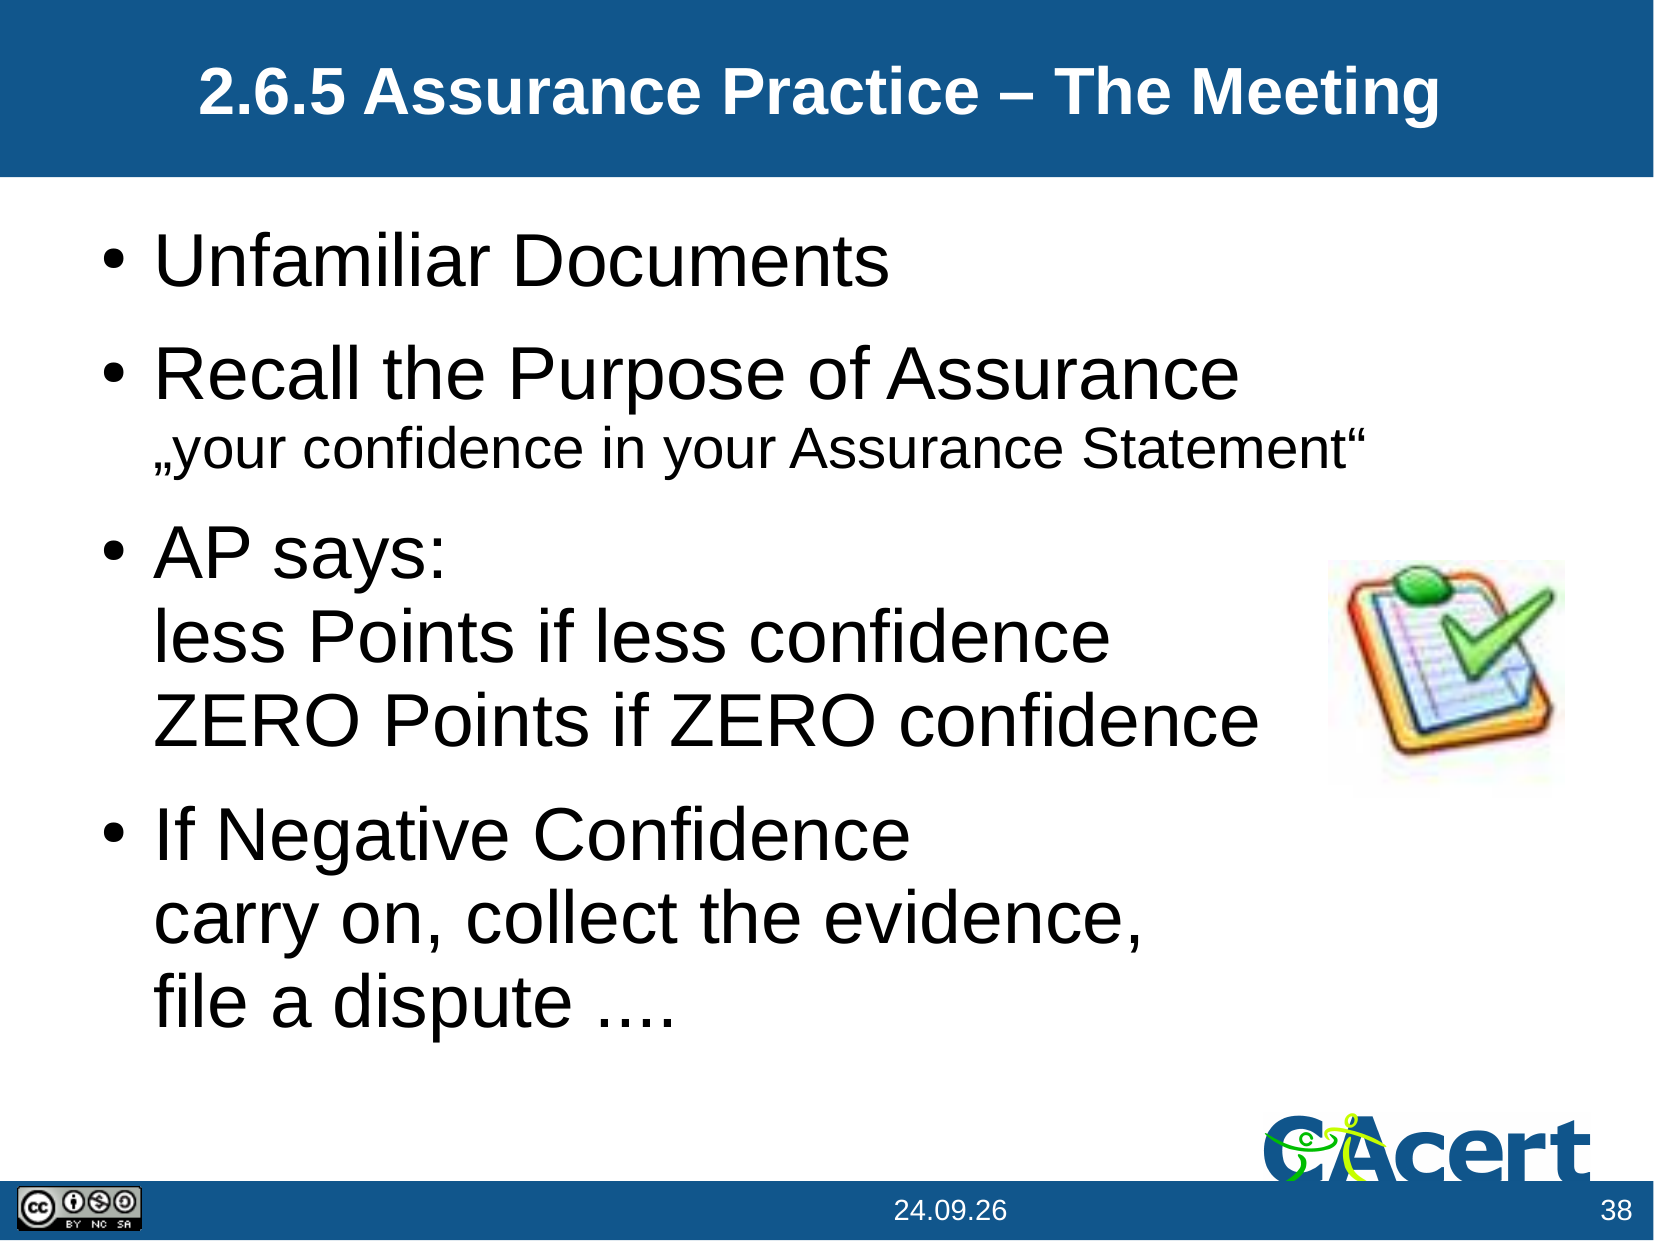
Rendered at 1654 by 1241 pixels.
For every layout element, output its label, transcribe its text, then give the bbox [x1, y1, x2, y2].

picture [17, 1186, 142, 1231]
picture [1263, 1112, 1591, 1181]
list Unfamiliar Documents Recall the Purpose of Assurance „your confidence in your Assurance Statement“ AP says: less Points if less confidence ZERO Points if ZERO confidence If Negative Confidence carry on, collect the evidence, file a dispute .... [82, 218, 1571, 1091]
picture [1328, 560, 1565, 798]
title 2.6.5 Assurance Practice – The Meeting [76, 17, 1565, 166]
